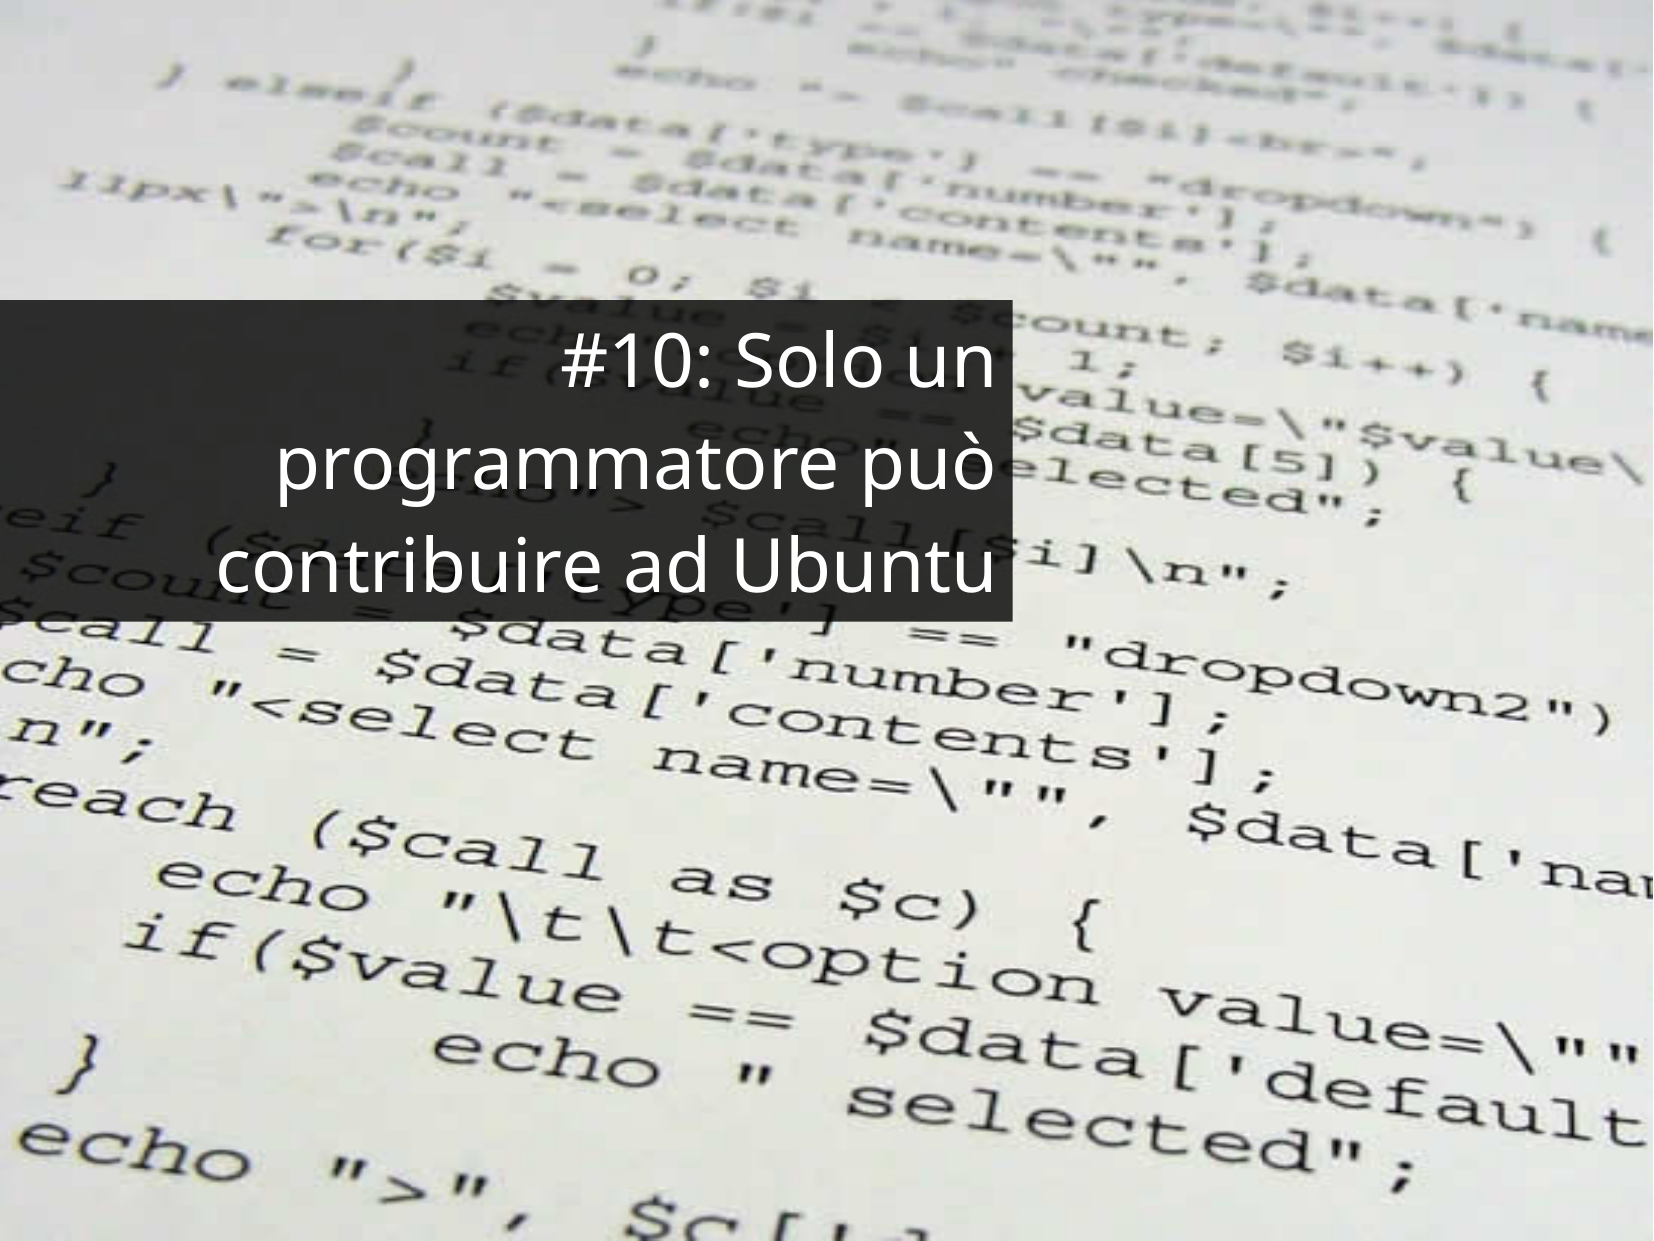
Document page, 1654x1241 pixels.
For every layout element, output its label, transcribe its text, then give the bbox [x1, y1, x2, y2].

picture [0, 0, 1653, 1241]
text_box #10: Solo un programmatore può contribuire ad Ubuntu [0, 299, 1013, 304]
